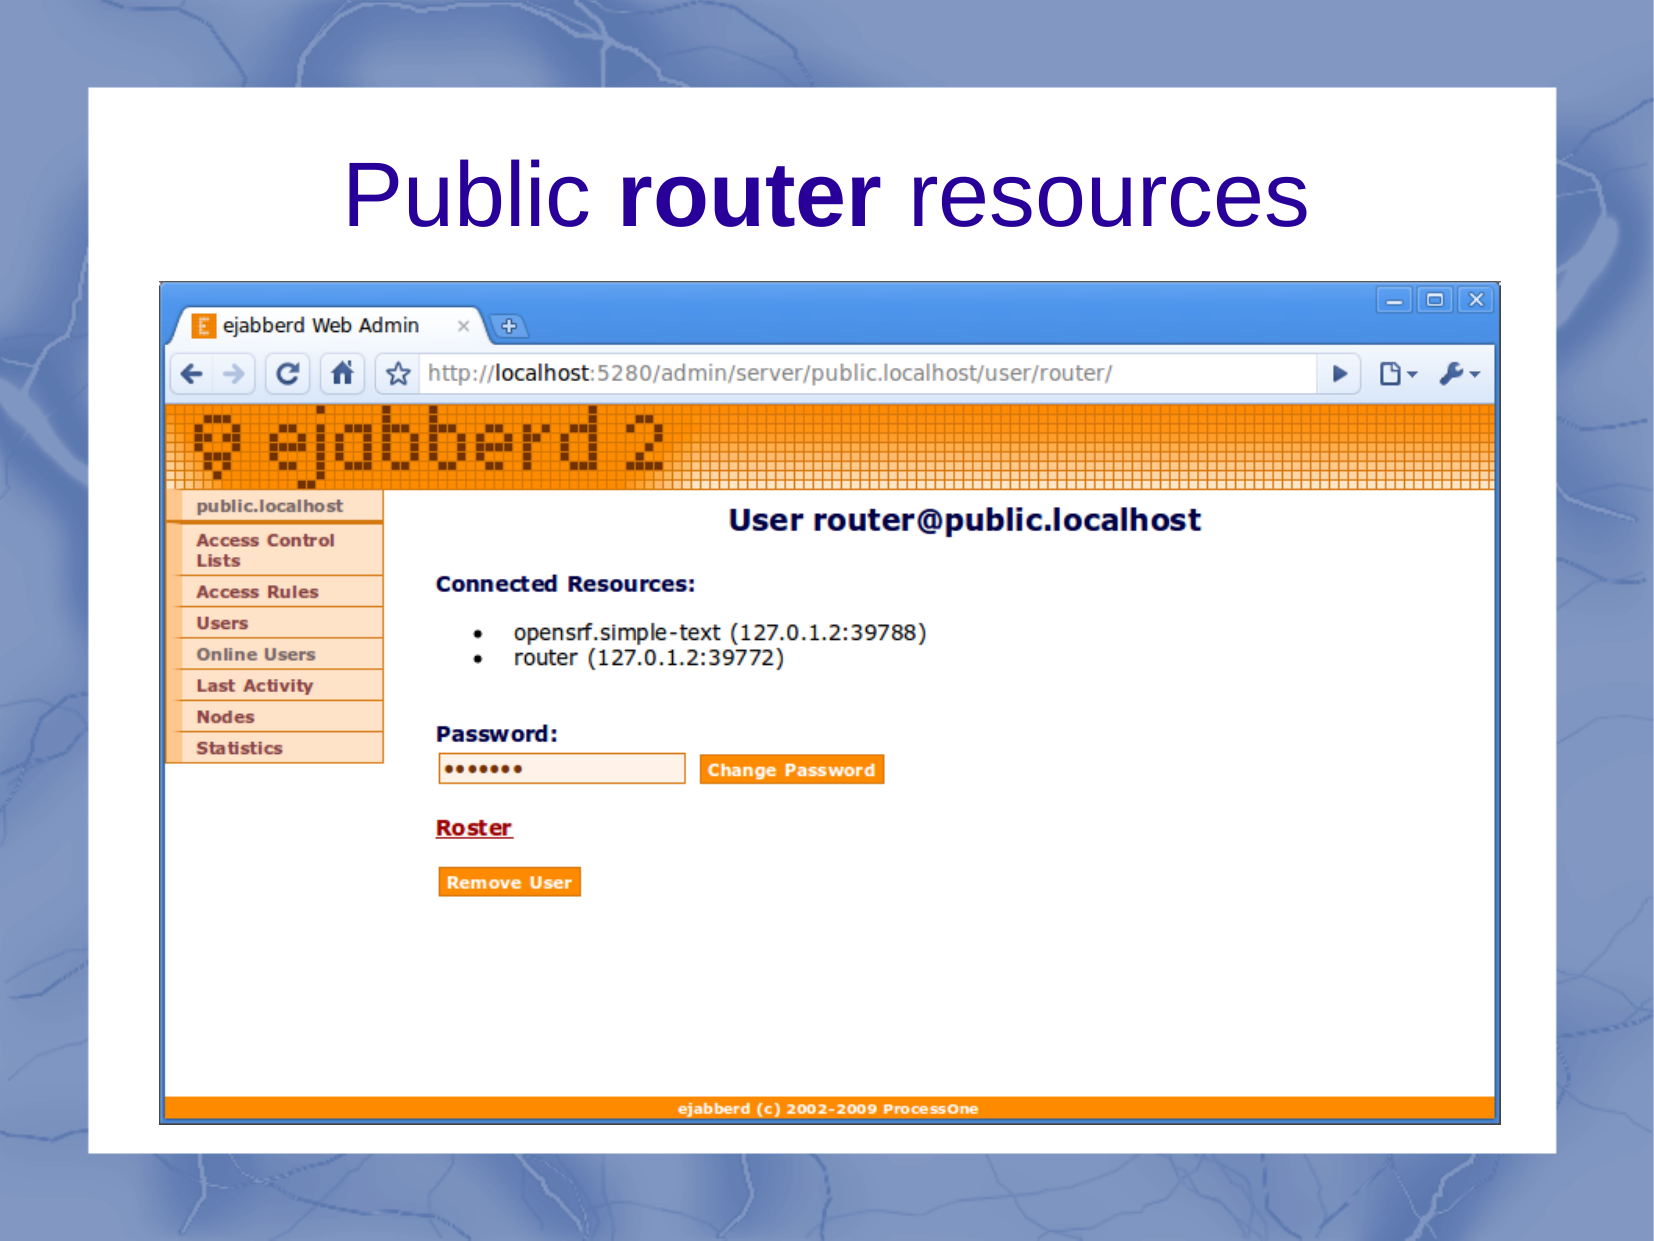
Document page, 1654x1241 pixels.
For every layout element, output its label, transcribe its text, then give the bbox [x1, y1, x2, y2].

picture [0, 0, 1654, 1241]
title Public router resources [118, 90, 1536, 298]
